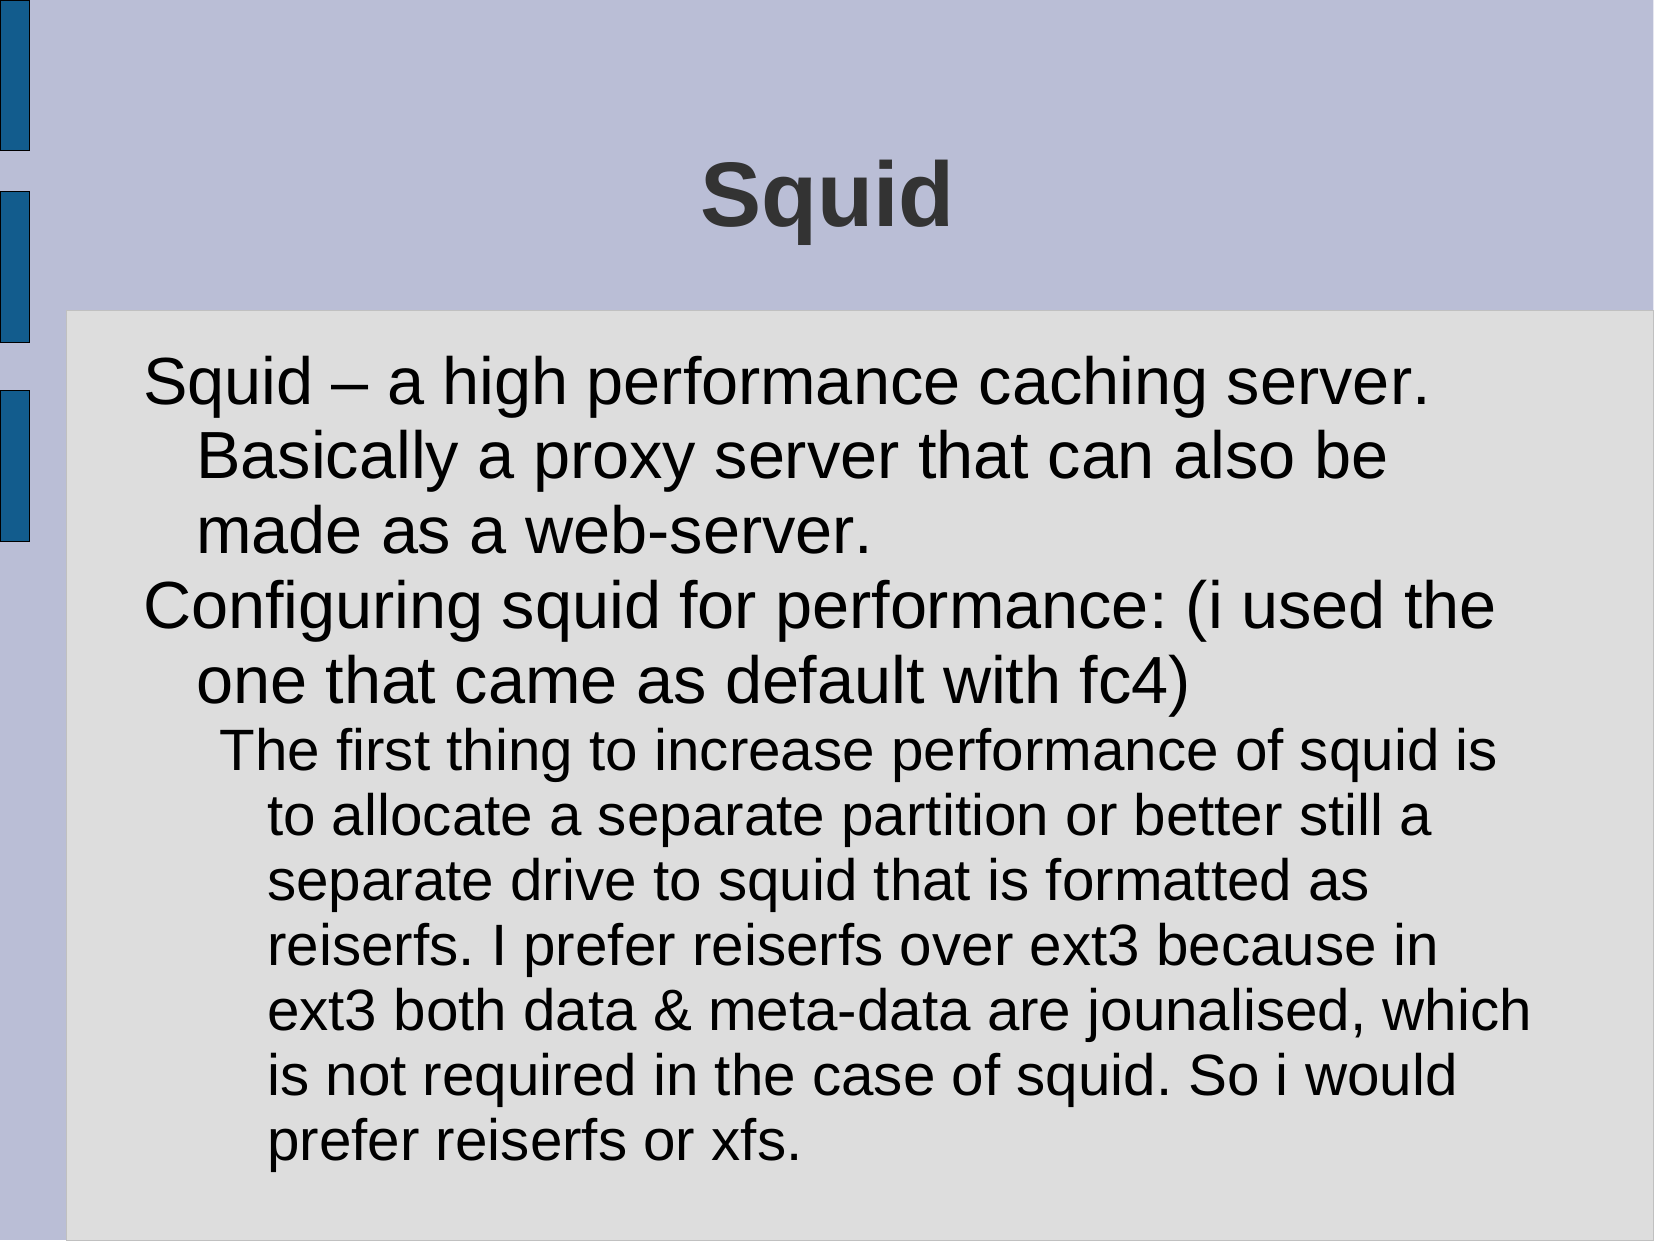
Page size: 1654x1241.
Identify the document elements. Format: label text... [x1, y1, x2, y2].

title Squid [121, 91, 1534, 299]
list Squid – a high performance caching server. Basically a proxy server that can also be made as a web-server. Configuring squid for performance: (i used the one that came as default with fc4) The first thing to increase performance of squid is to allocate a separate partition or better still a separate drive to squid that is formatted as reiserfs. I prefer reiserfs over ext3 because in ext3 both data & meta-data are jounalised, which is not required in the case of squid. So i would prefer reiserfs or xfs. [125, 343, 1538, 1172]
